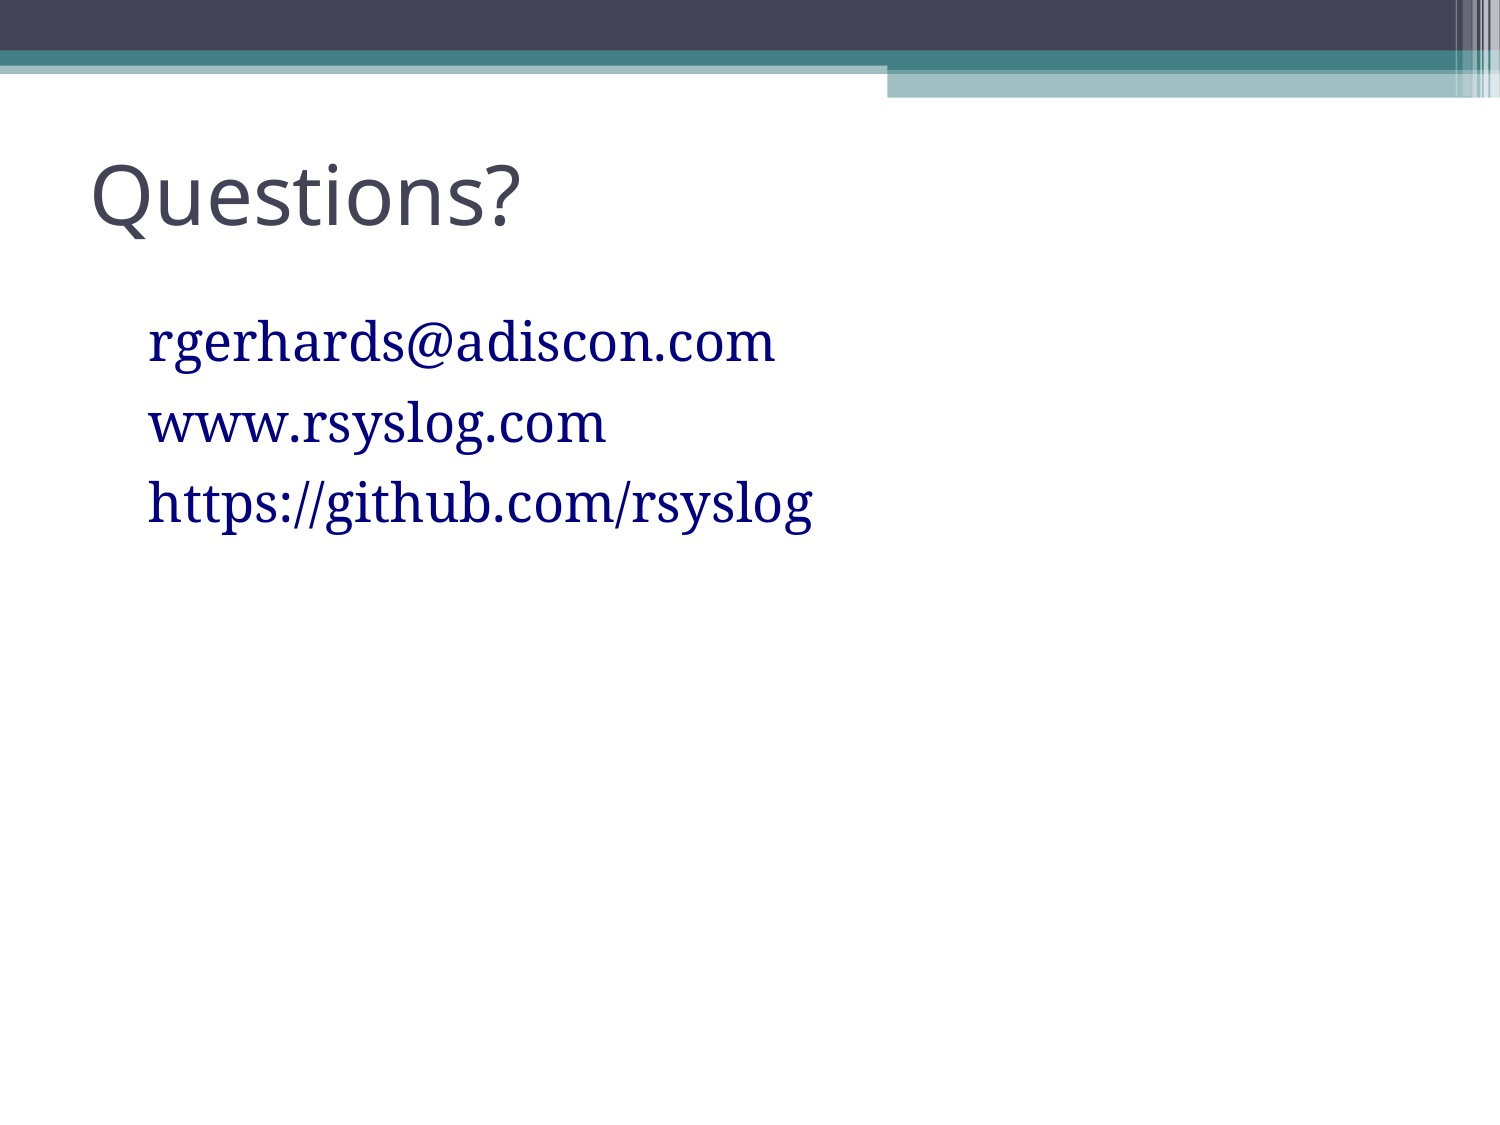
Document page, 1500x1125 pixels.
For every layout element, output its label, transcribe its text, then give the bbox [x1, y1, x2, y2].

list rgerhards@adiscon.com www.rsyslog.com https://github.com/rsyslog [98, 299, 1449, 1079]
title Questions? [75, 84, 1426, 300]
